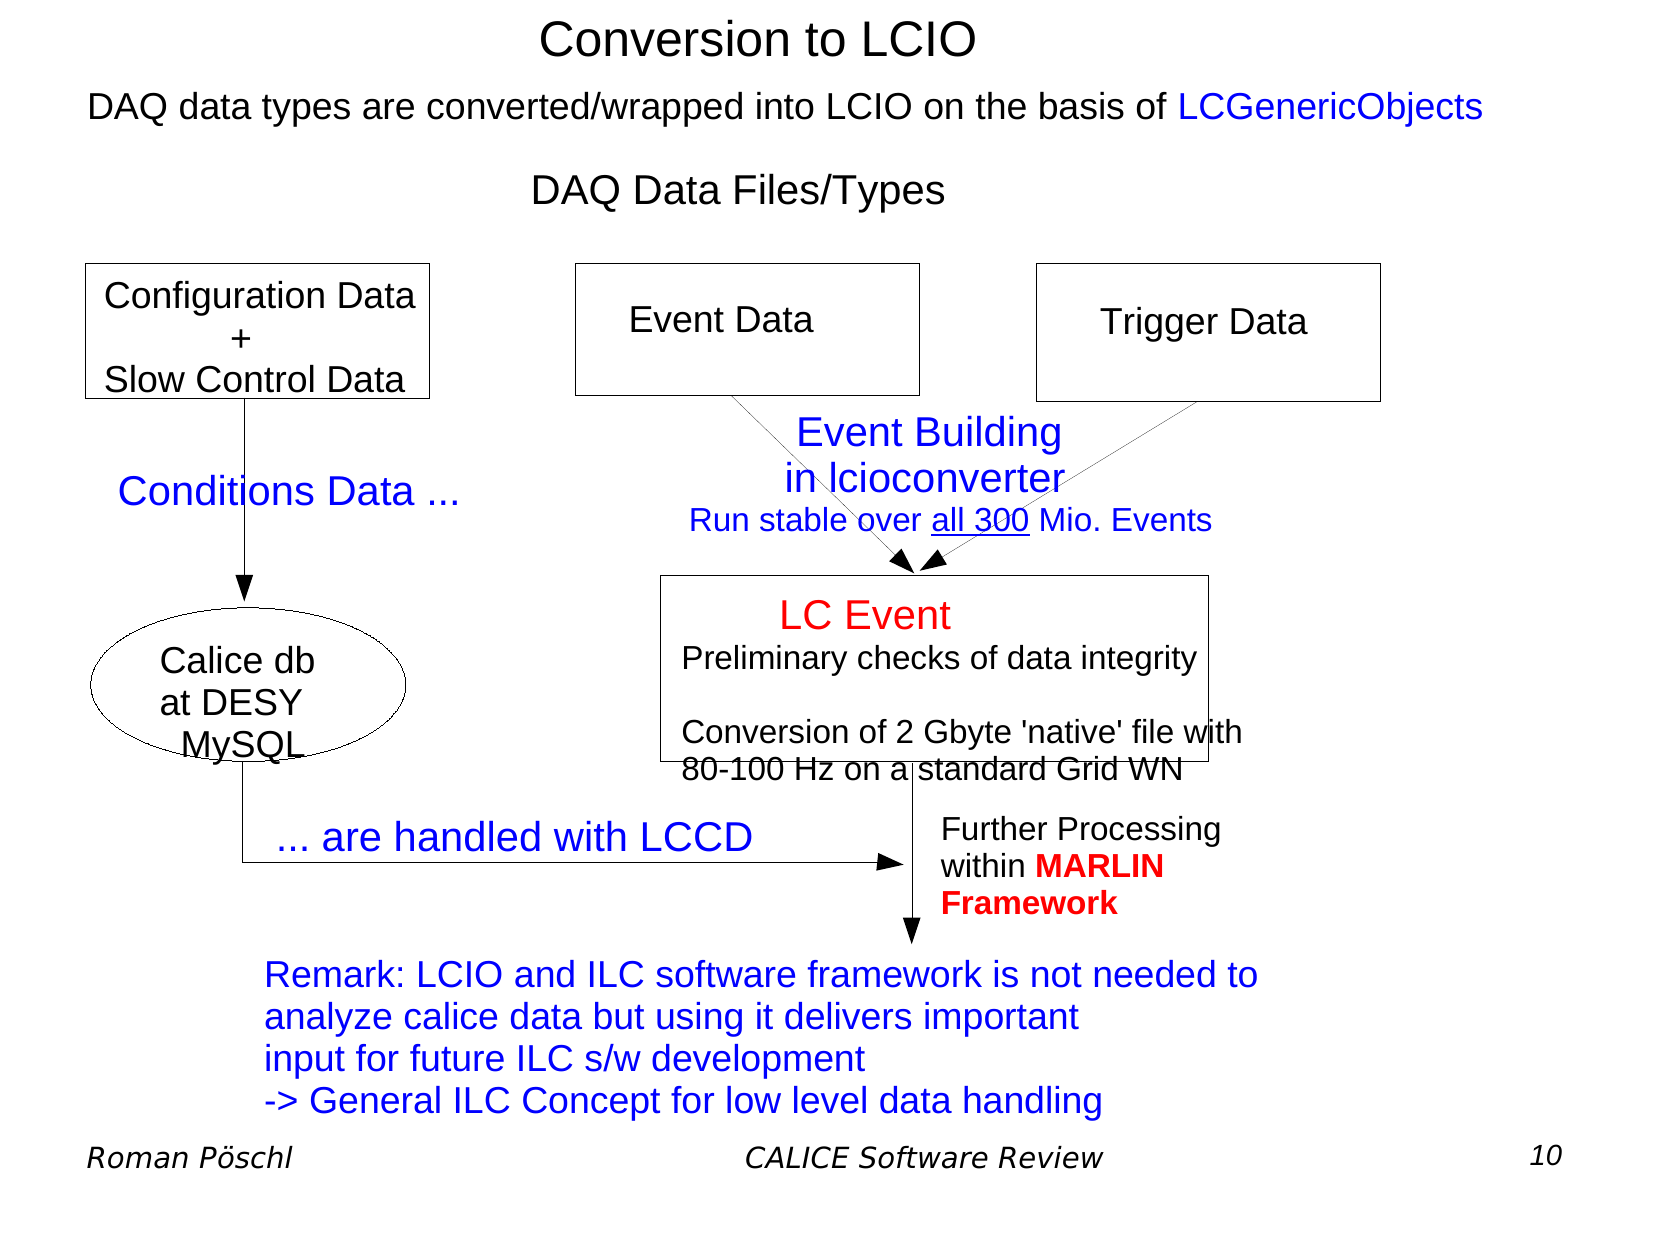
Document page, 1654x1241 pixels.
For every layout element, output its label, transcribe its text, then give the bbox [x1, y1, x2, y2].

text_box DAQ Data Files/Types [530, 167, 975, 217]
text_box Calice db at DESY MySQL [159, 639, 335, 771]
text_box Conversion to LCIO [538, 11, 999, 70]
text_box Further Processing within MARLIN Framework [940, 810, 1246, 943]
text_box DAQ data types are converted/wrapped into LCIO on the basis of LCGenericObjects [13, 85, 1577, 220]
text_box Configuration Data + Slow Control Data [103, 275, 443, 407]
text_box Conditions Data ... [117, 468, 496, 517]
text_box Run stable over all 300 Mio. Events [688, 501, 1244, 599]
text_box Event Data [628, 298, 830, 386]
text_box ... are handled with LCCD [275, 813, 792, 863]
text_box Event Building in lcioconverter [784, 408, 1111, 501]
text_box LC Event Preliminary checks of data integrity Conversion of 2 Gbyte 'native' file with 80-100 Hz on a standard Grid WN [681, 583, 1291, 797]
text_box Remark: LCIO and ILC software framework is not needed to analyze calice data but using it delivers important input for future ILC s/w development -> General ILC Concept for low level data handling [264, 953, 1331, 1173]
text_box Trigger Data [1099, 300, 1323, 345]
